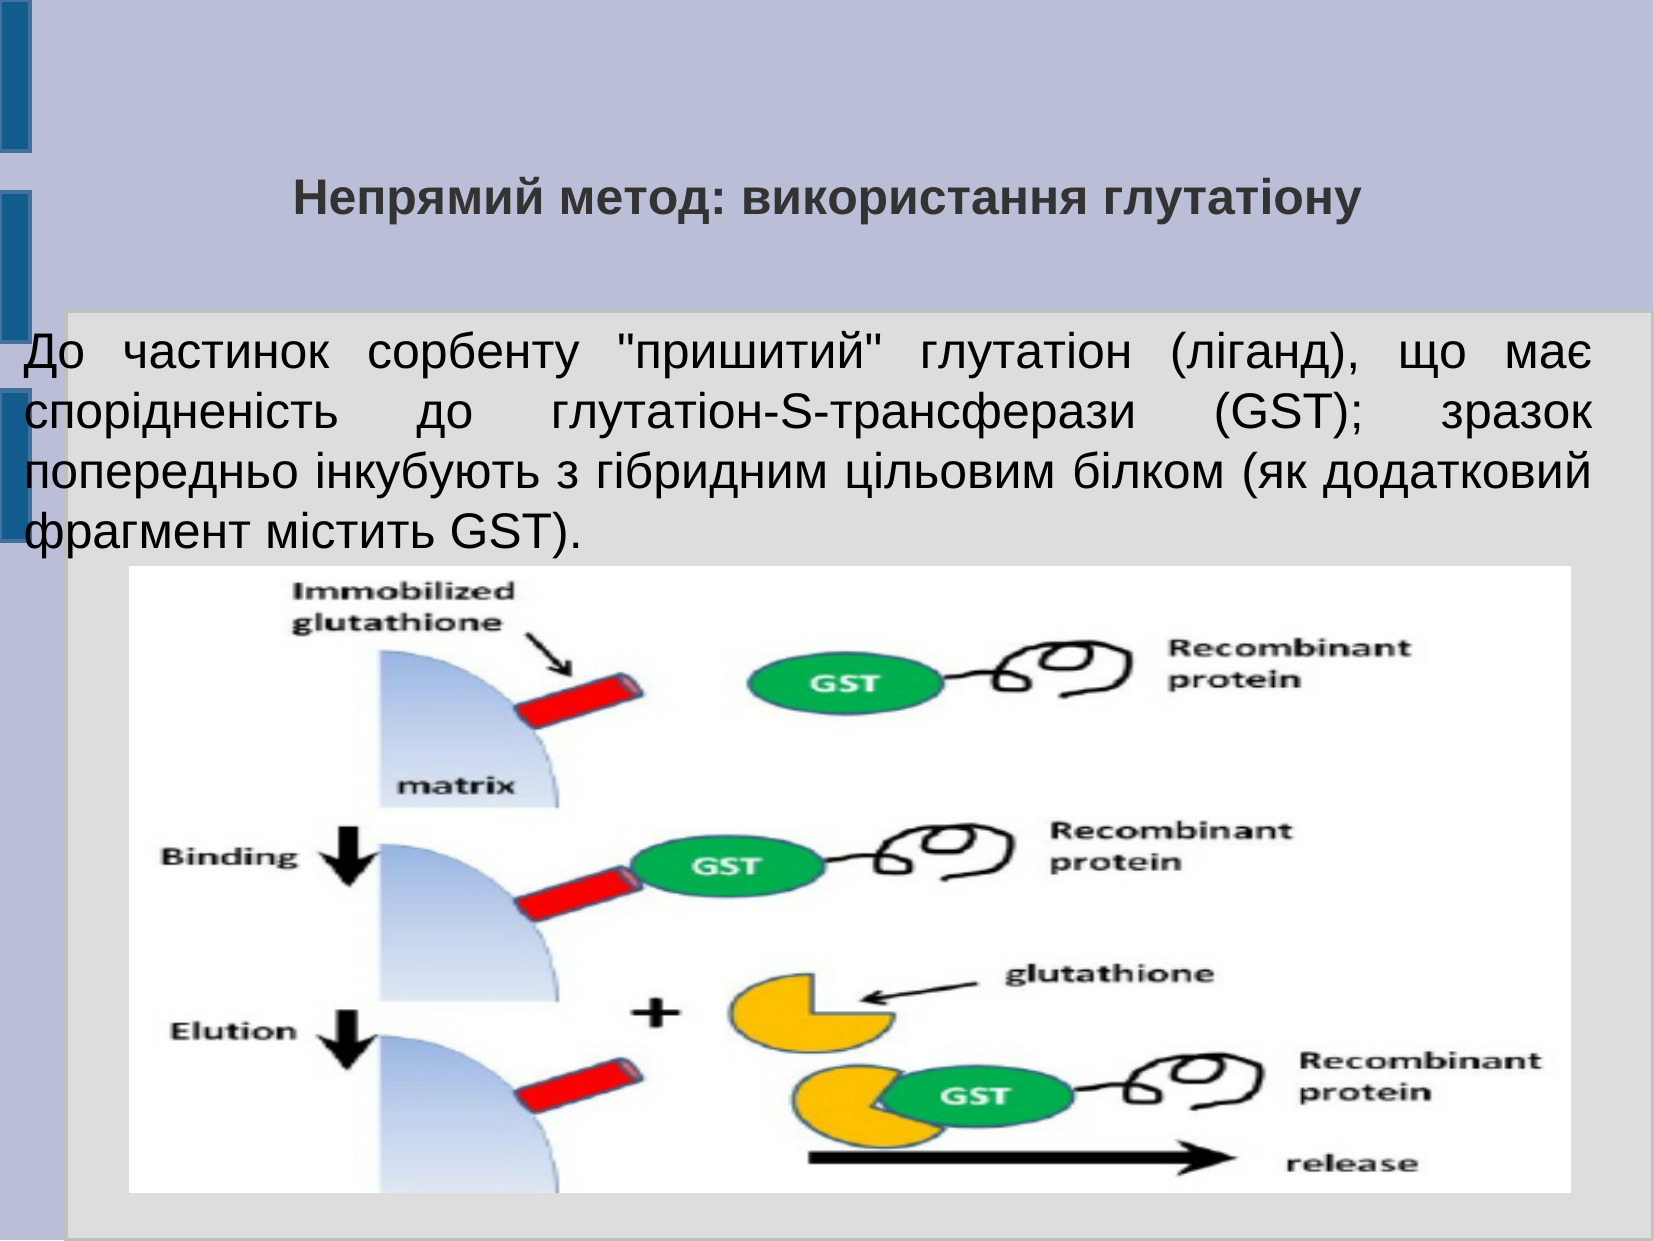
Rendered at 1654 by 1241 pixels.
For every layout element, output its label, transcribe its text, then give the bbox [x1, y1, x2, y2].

picture [129, 566, 1571, 1193]
list До частинок сорбенту "пришитий" глутатіон (ліганд), що має спорідненість до глутатіон-S-трансферази (GST); зразок попередньо інкубують з гібридним цільовим білком (як додатковий фрагмент містить GST). [23, 318, 1619, 768]
title Непрямий метод: використання глутатіону [121, 164, 1534, 225]
